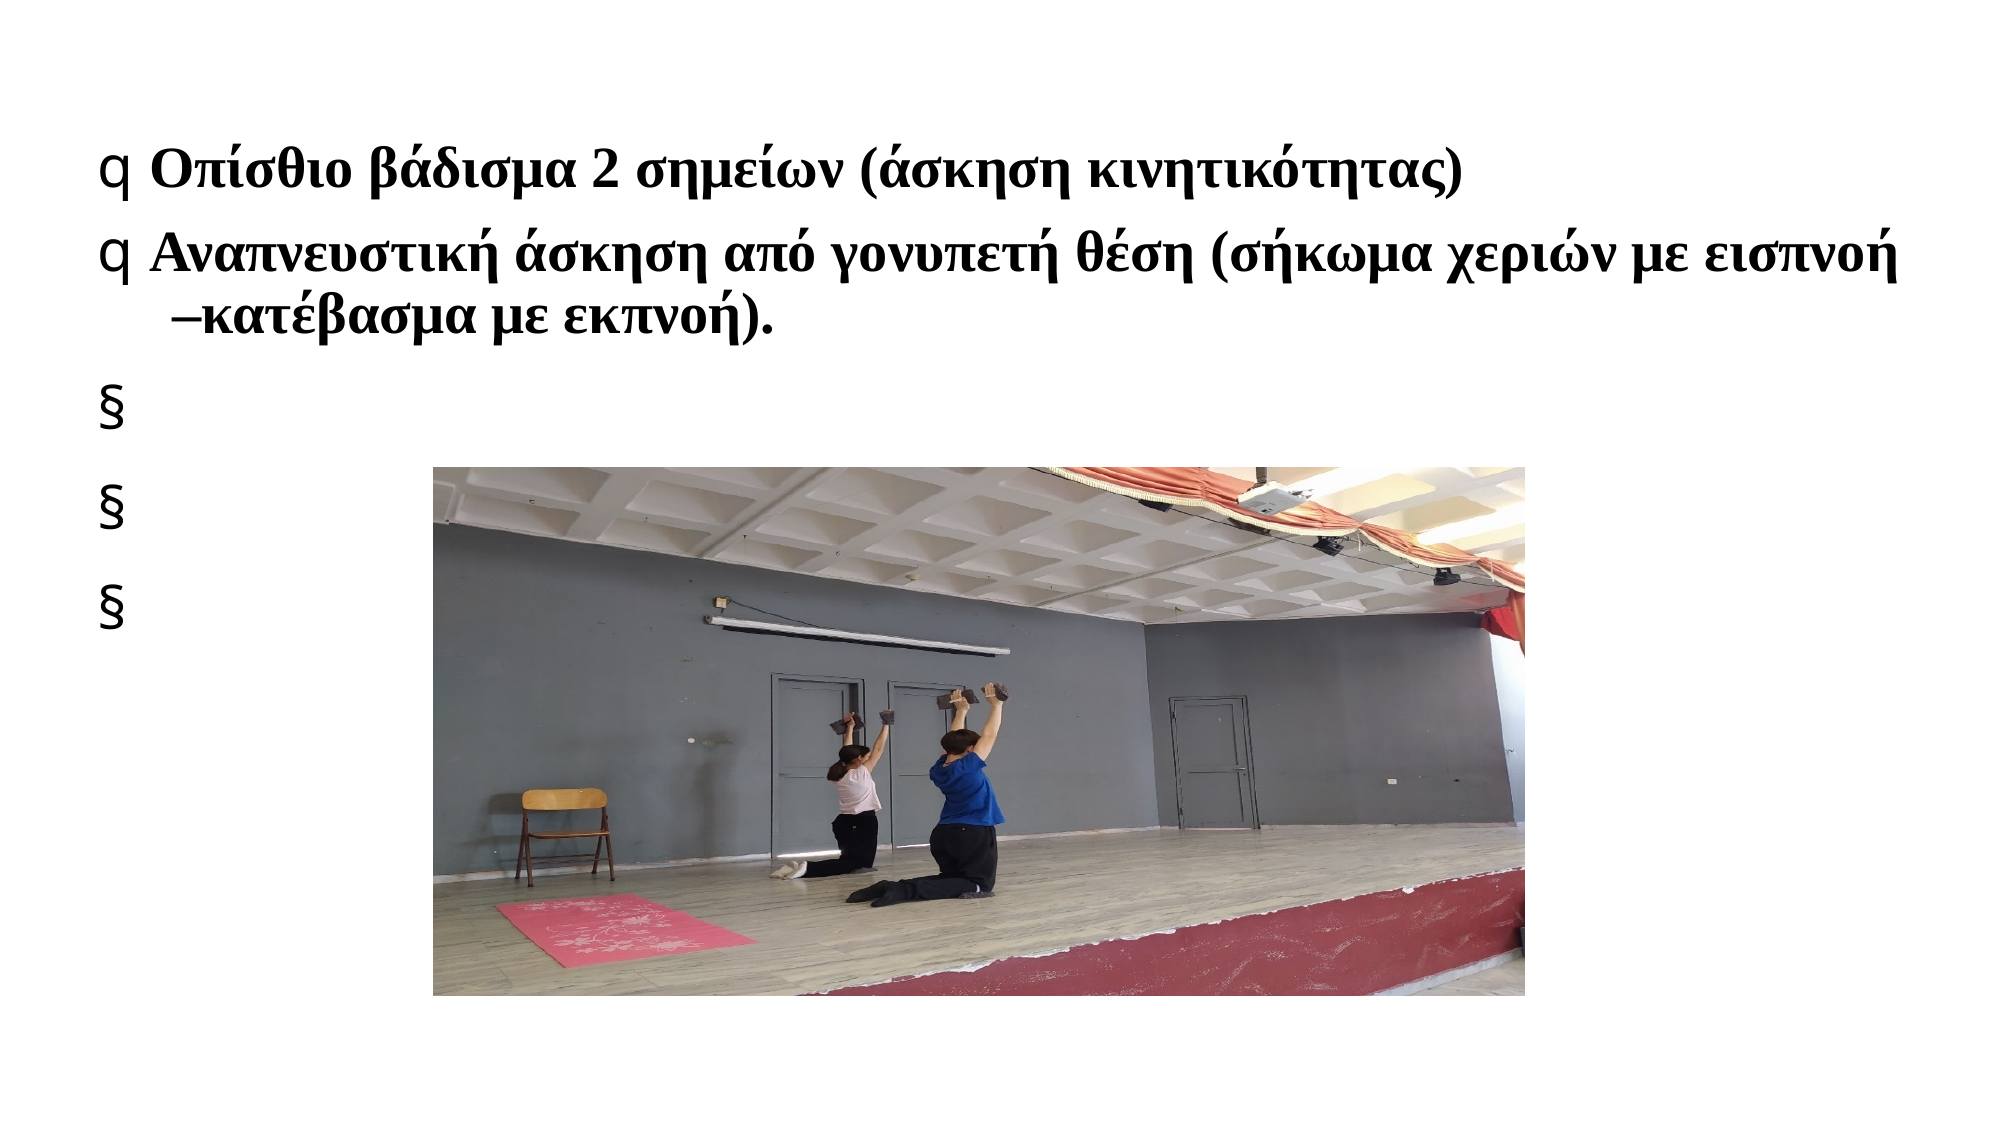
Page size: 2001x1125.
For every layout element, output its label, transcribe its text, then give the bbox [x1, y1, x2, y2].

list Οπίσθιο βάδισμα 2 σημείων (άσκηση κινητικότητας) Αναπνευστική άσκηση από γονυπετή θέση (σήκωμα χεριών με εισπνοή –κατέβασμα με εκπνοή). [82, 129, 1940, 1075]
picture [433, 468, 1525, 996]
